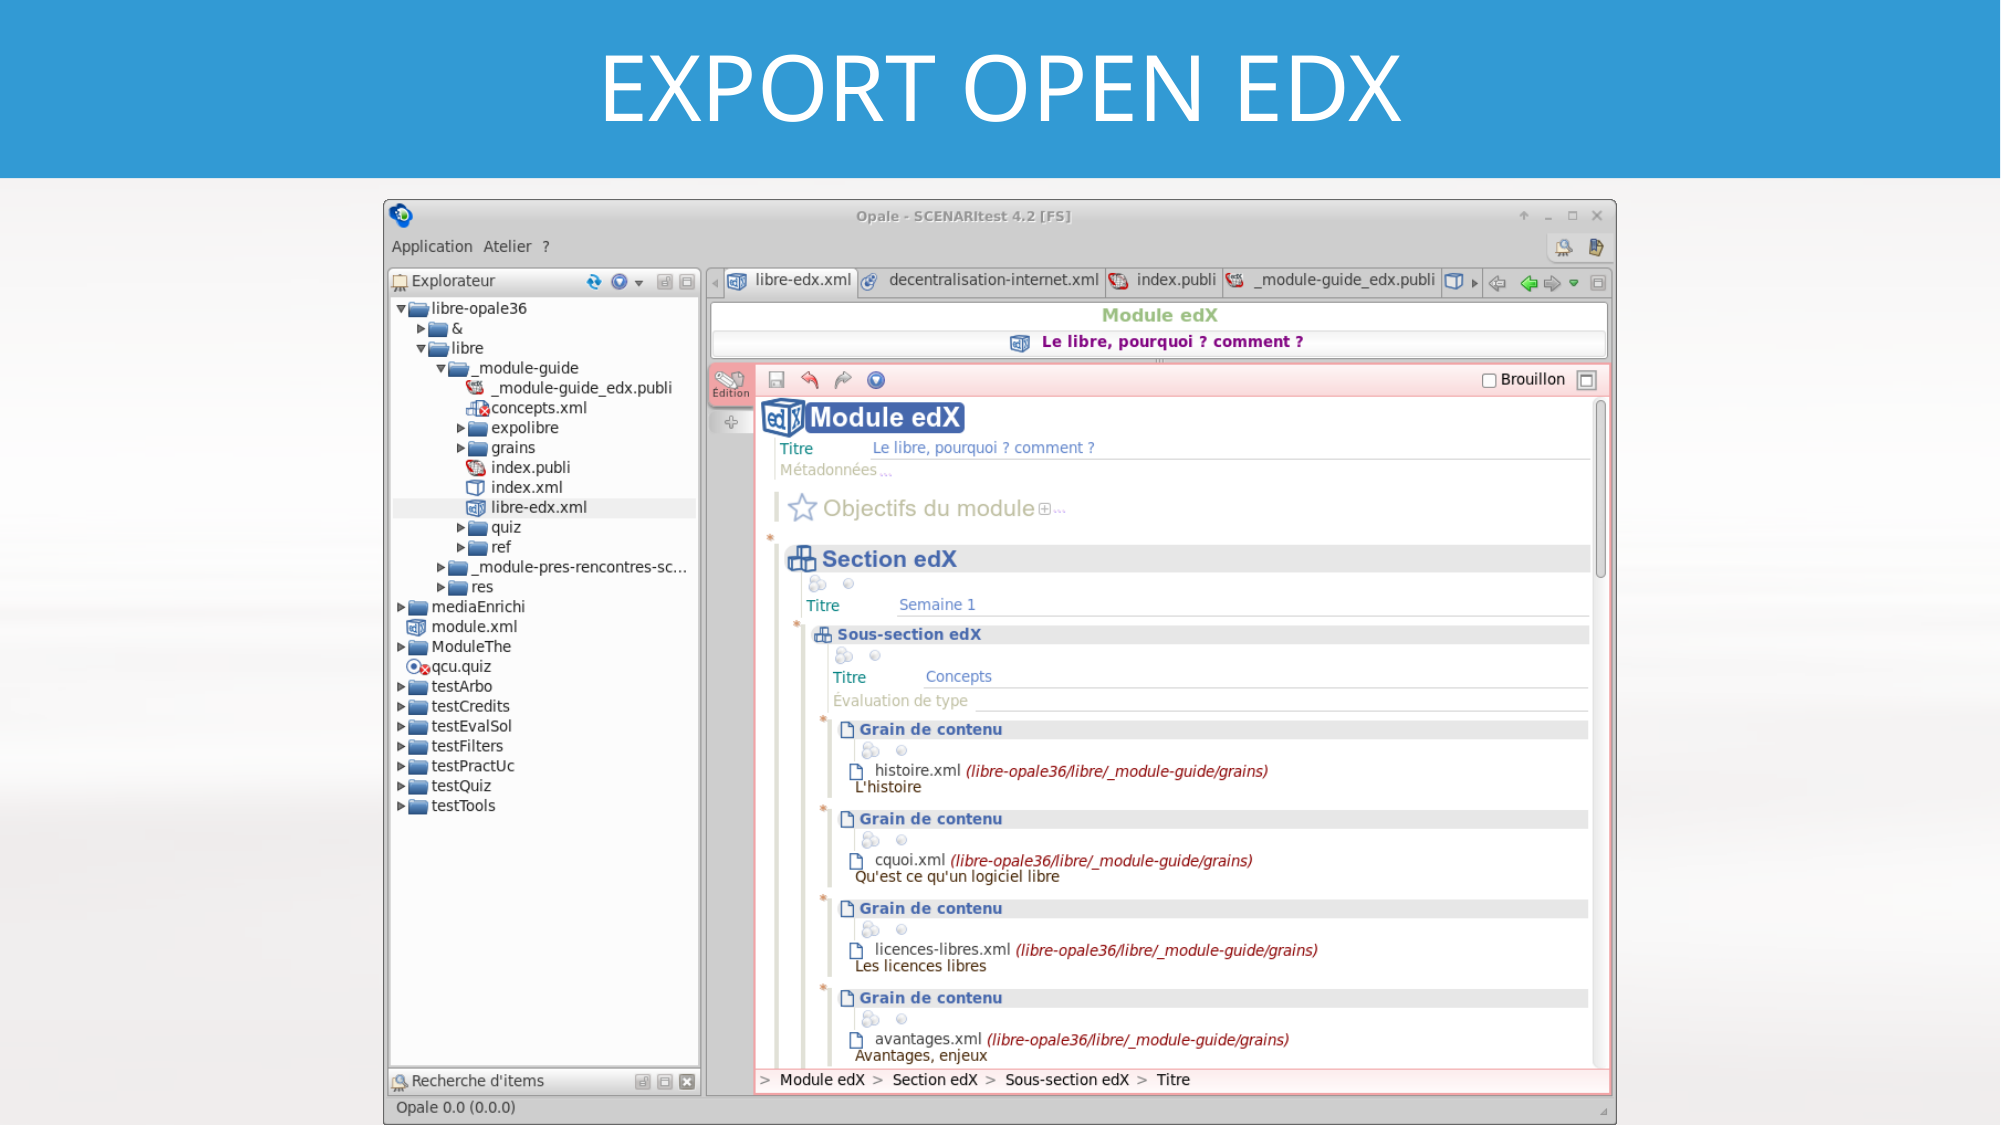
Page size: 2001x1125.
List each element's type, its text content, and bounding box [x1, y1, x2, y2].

text_box Export Open edX [0, 0, 2000, 173]
picture [383, 199, 1617, 1125]
